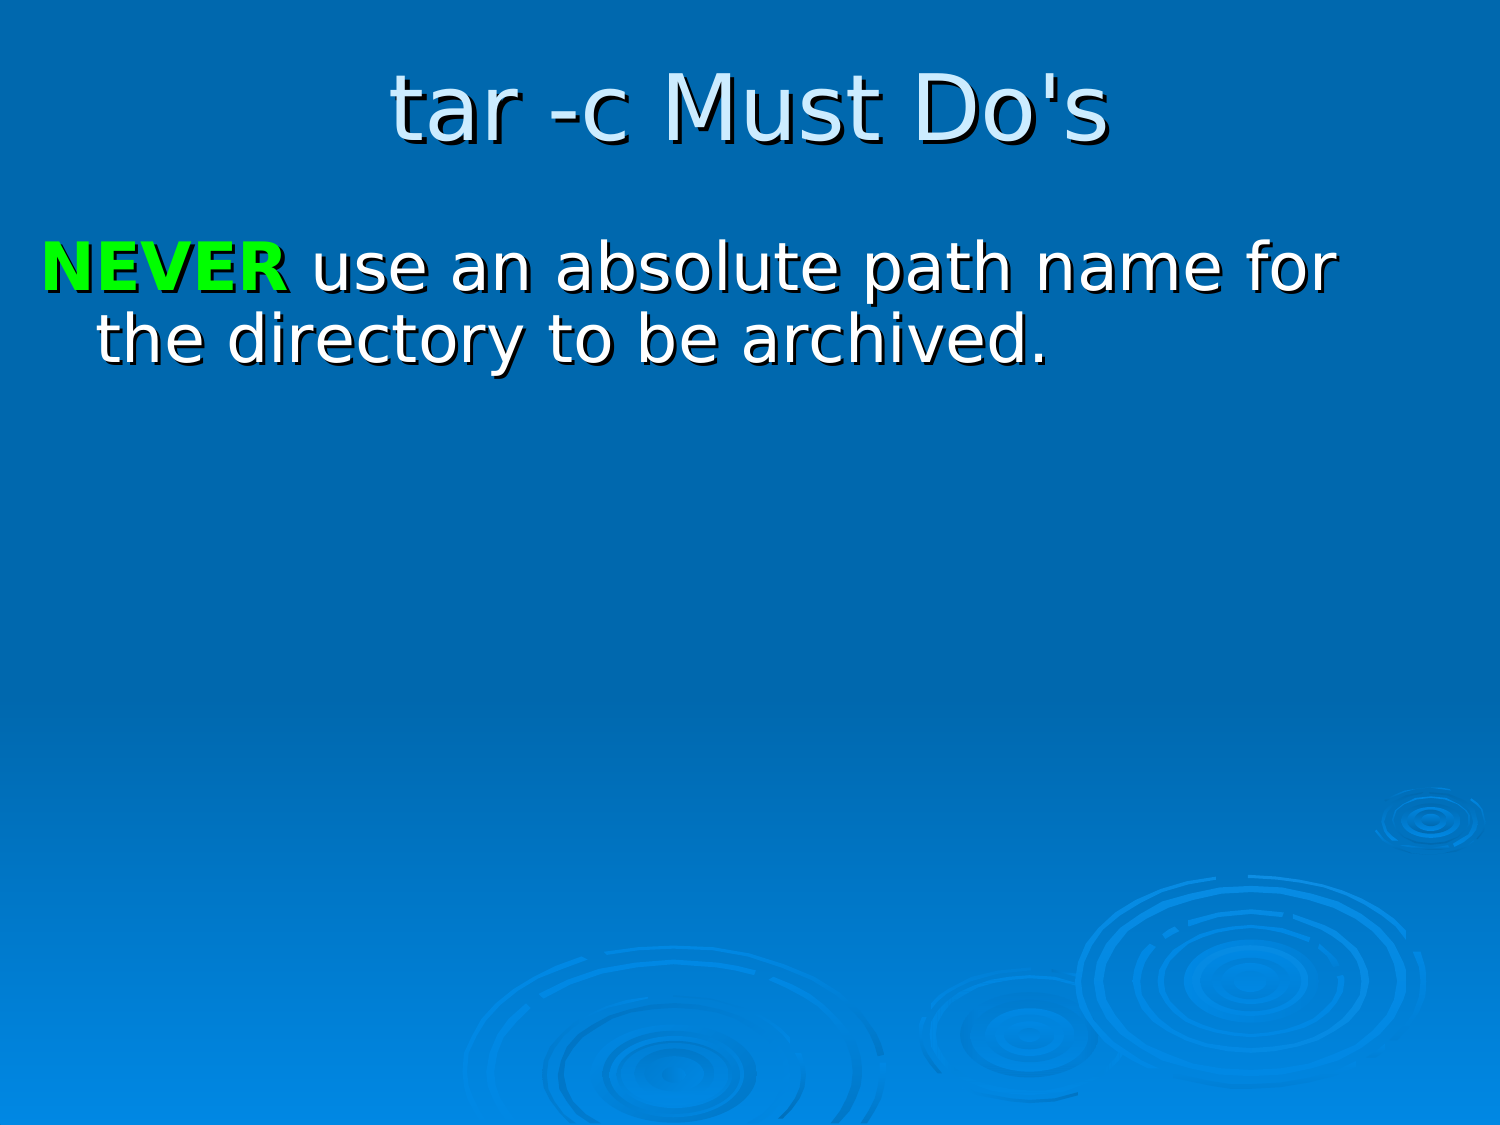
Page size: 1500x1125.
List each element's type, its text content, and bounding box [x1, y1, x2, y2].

list NEVER use an absolute path name for the directory to be archived. [24, 224, 1476, 1063]
title tar -c Must Do's [75, 45, 1426, 175]
